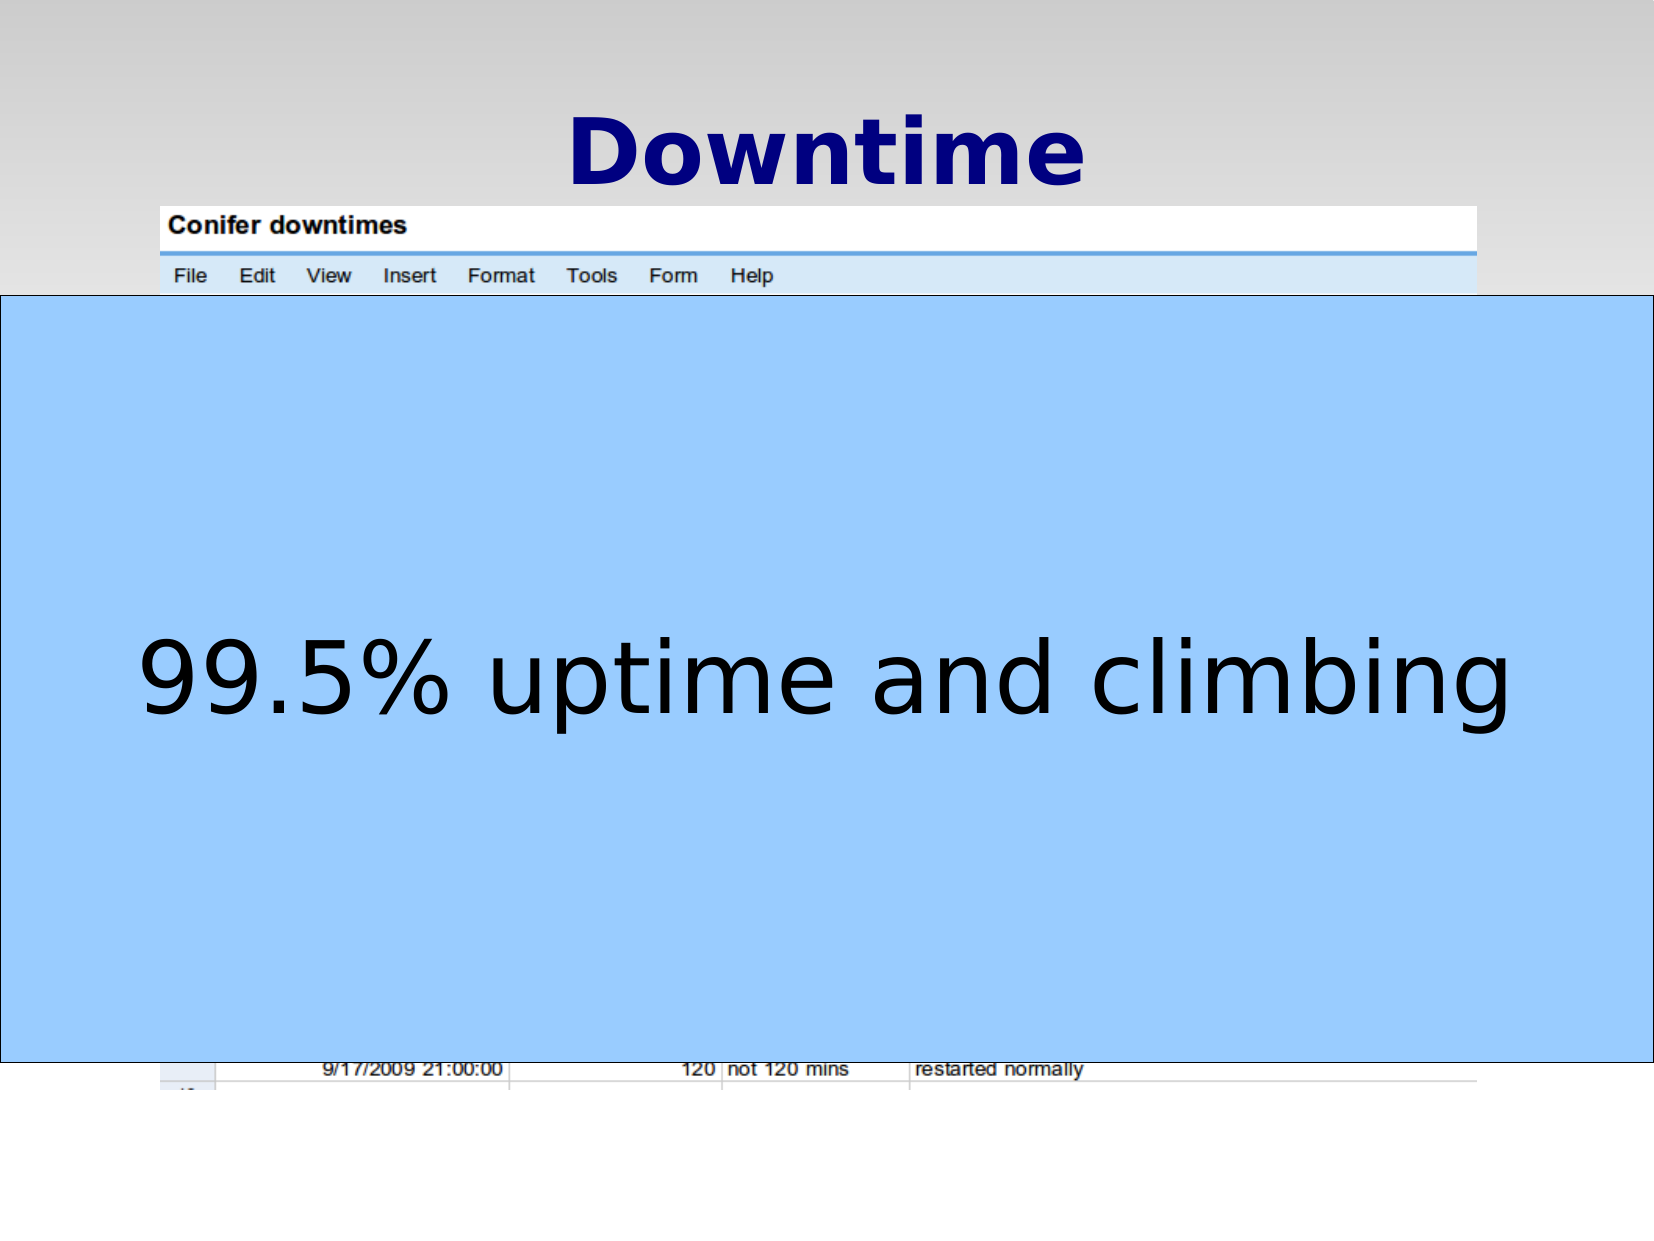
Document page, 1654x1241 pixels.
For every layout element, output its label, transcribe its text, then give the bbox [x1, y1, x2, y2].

text_box 99.5% uptime and climbing [0, 295, 1654, 1063]
title Downtime [82, 49, 1571, 257]
picture [160, 1063, 1477, 1090]
picture [160, 206, 1477, 295]
